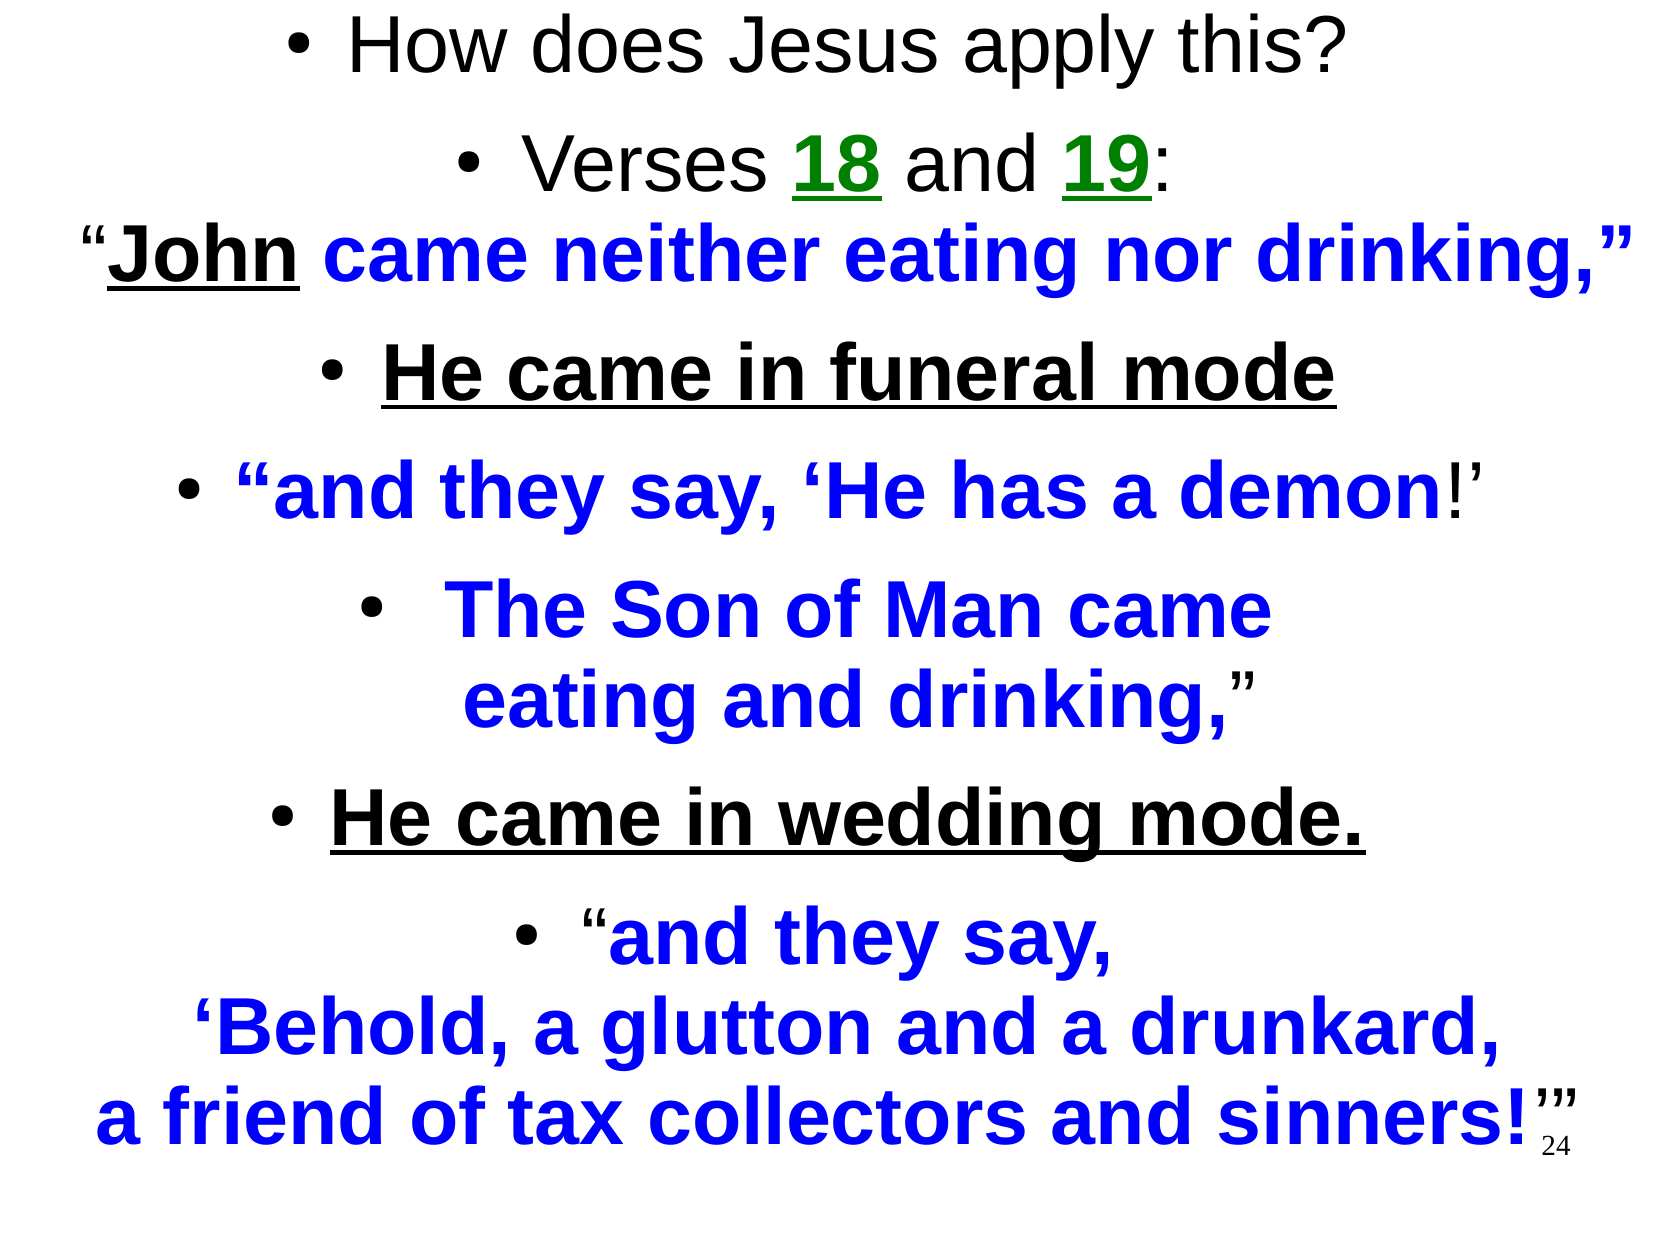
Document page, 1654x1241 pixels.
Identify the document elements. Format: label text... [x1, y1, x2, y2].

list How does Jesus apply this? Verses 18 and 19: “John came neither eating nor drinking,” He came in funeral mode “and they say, ‘He has a demon!’ The Son of Man came eating and drinking,” He came in wedding mode. “and they say, ‘Behold, a glutton and a drunkard, a friend of tax collectors and sinners!’” [0, 0, 1651, 1238]
